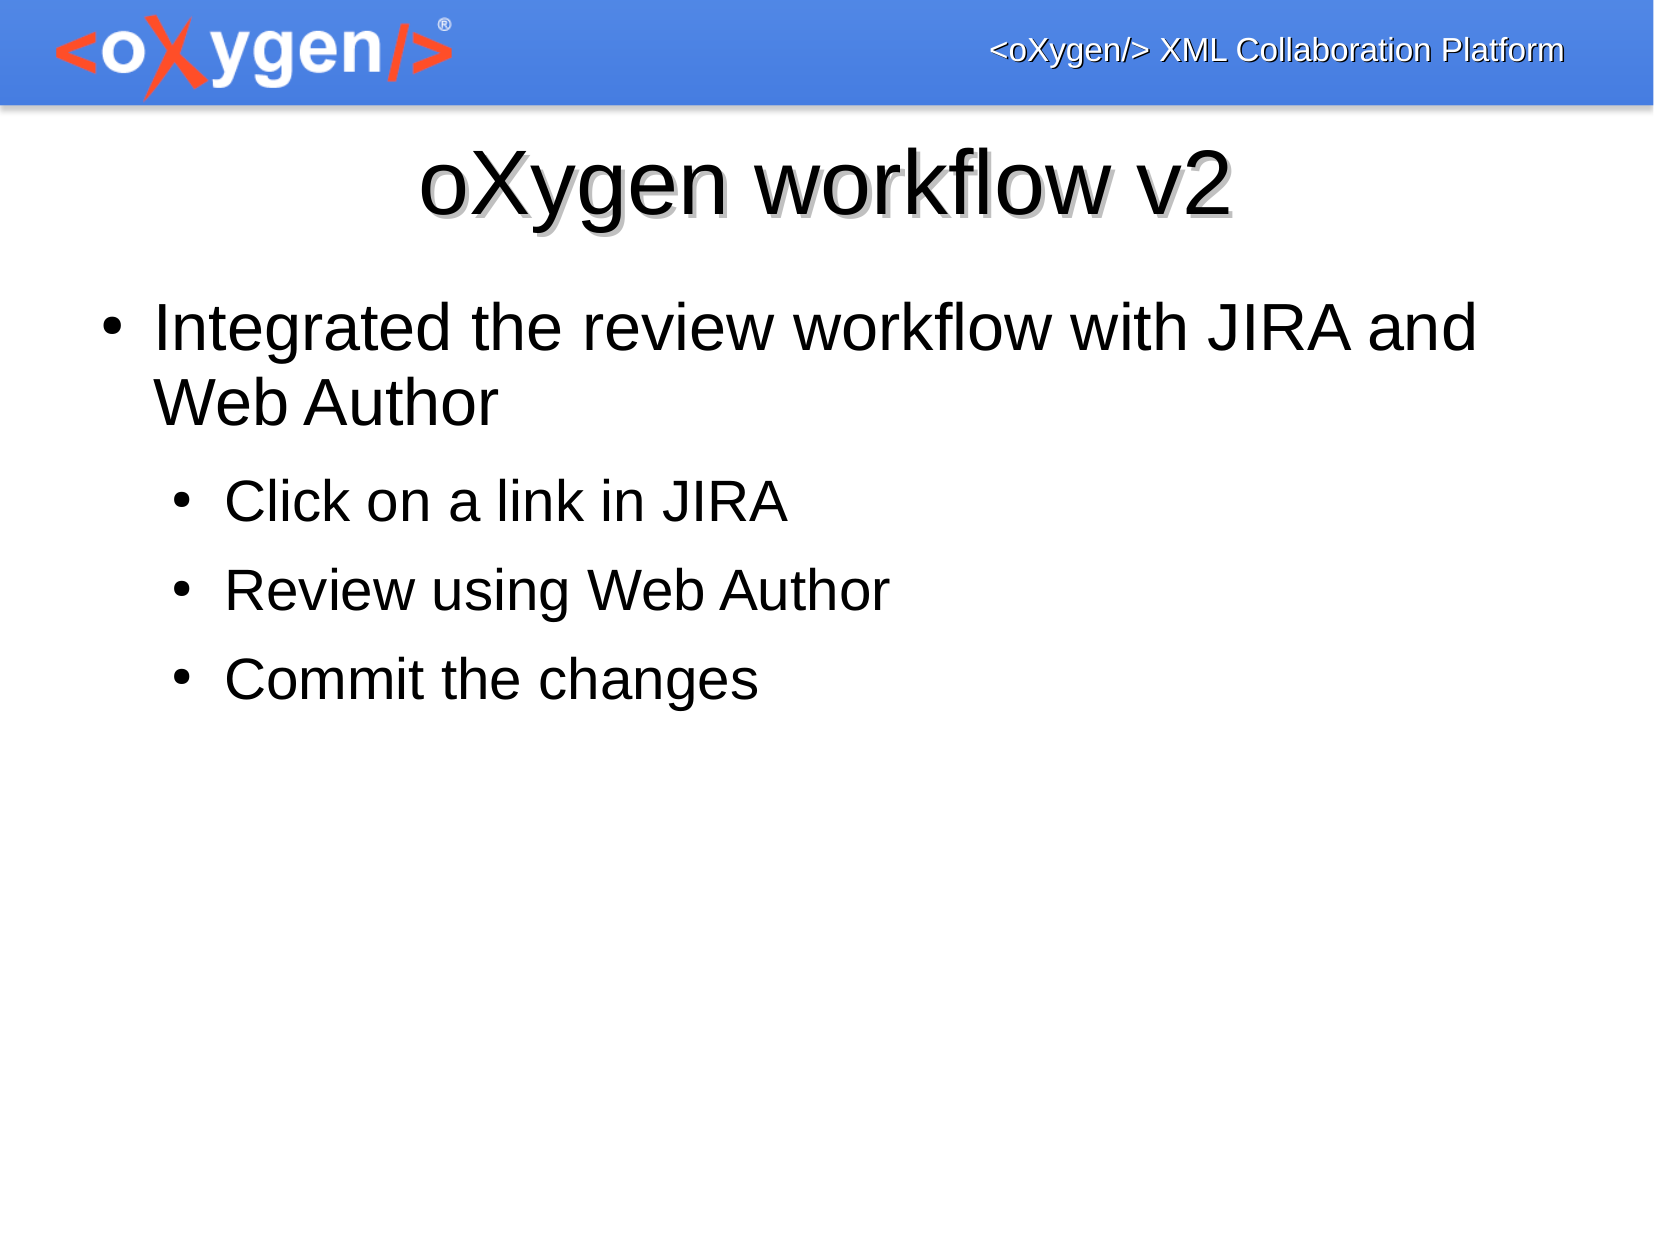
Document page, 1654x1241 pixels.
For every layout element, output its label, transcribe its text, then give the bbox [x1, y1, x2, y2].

title oXygen workflow v2 [82, 78, 1571, 287]
list Integrated the review workflow with JIRA and Web Author Click on a link in JIRA Review using Web Author Commit the changes [82, 290, 1571, 1010]
picture [0, 0, 1654, 119]
